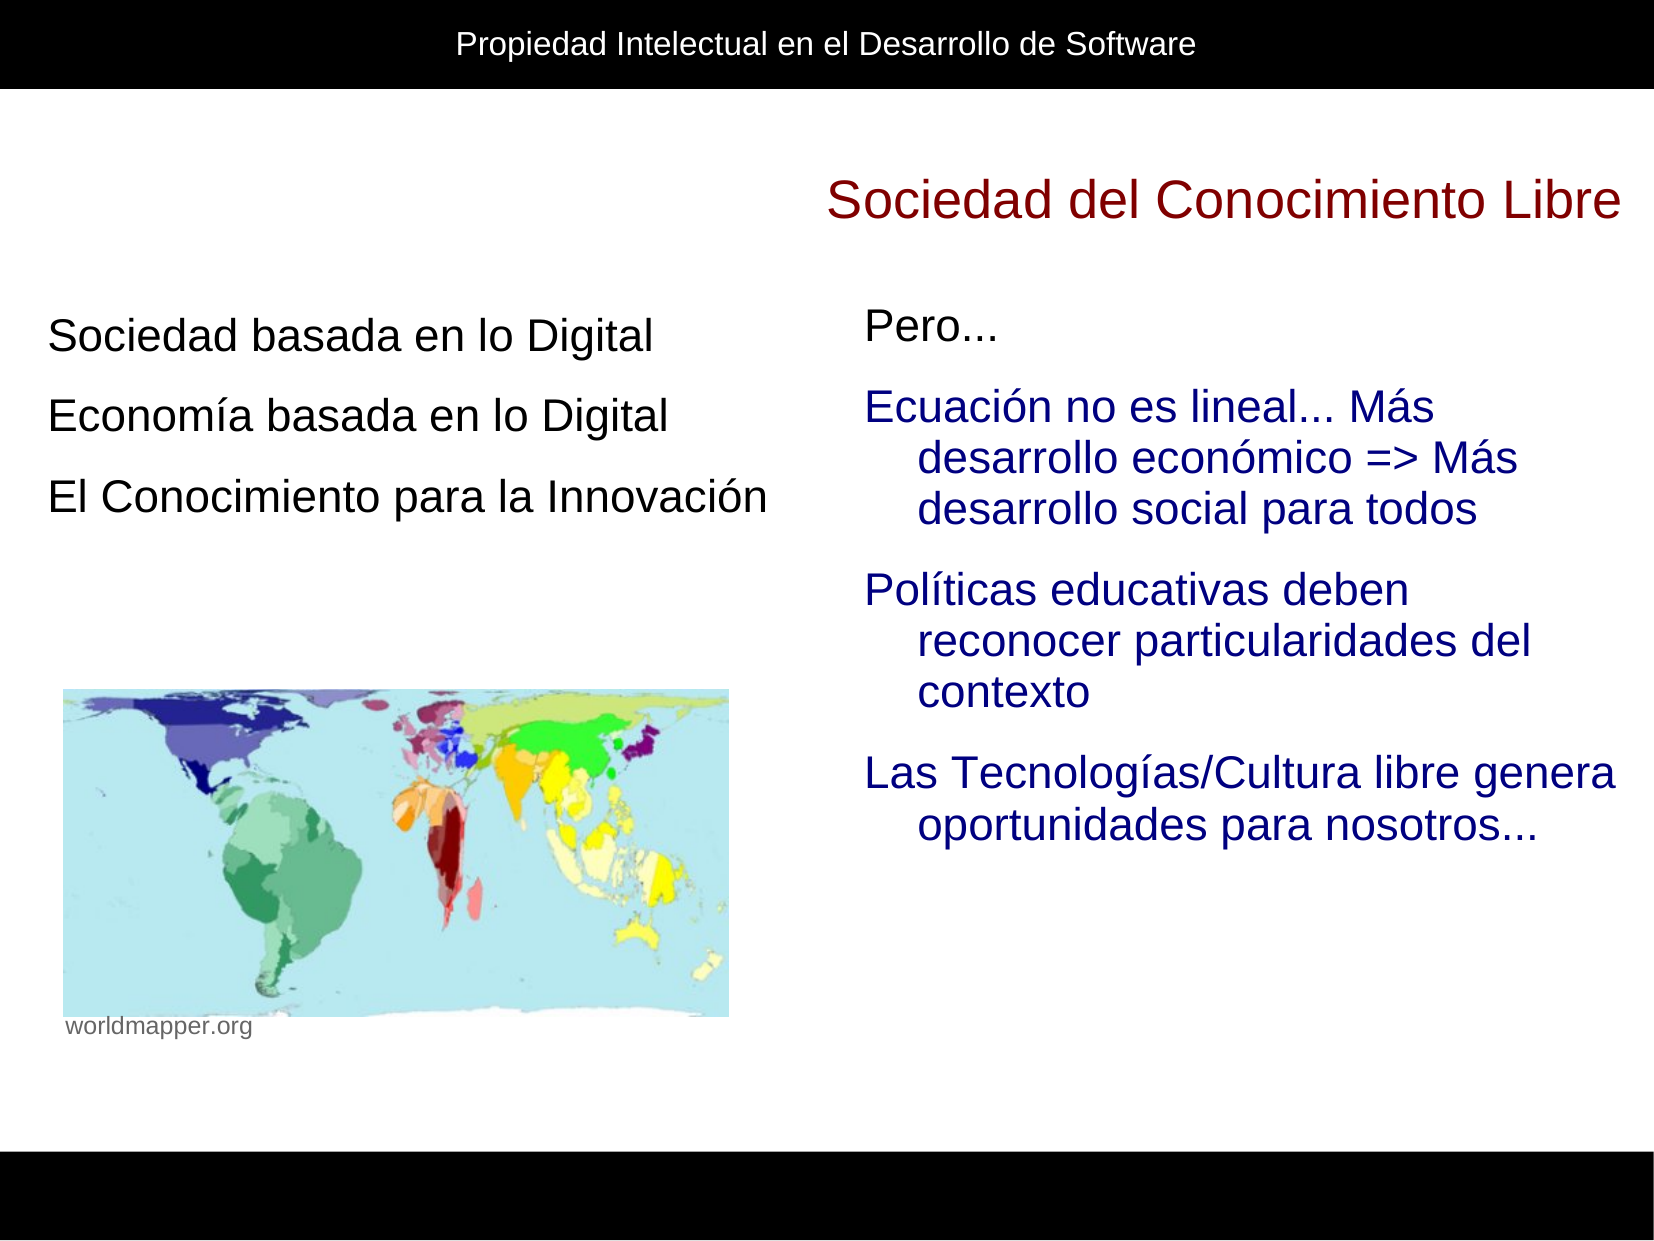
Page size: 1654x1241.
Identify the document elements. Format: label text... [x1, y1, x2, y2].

list Pero... Ecuación no es lineal... Más desarrollo económico => Más desarrollo social para todos Políticas educativas deben reconocer particularidades del contexto Las Tecnologías/Cultura libre genera oportunidades para nosotros... [846, 299, 1625, 909]
title Sociedad del Conocimiento Libre [147, 147, 1625, 252]
picture [63, 689, 729, 1017]
list Sociedad basada en lo Digital Economía basada en lo Digital El Conocimiento para la Innovación [29, 309, 808, 886]
text_box worldmapper.org [65, 1011, 310, 1040]
